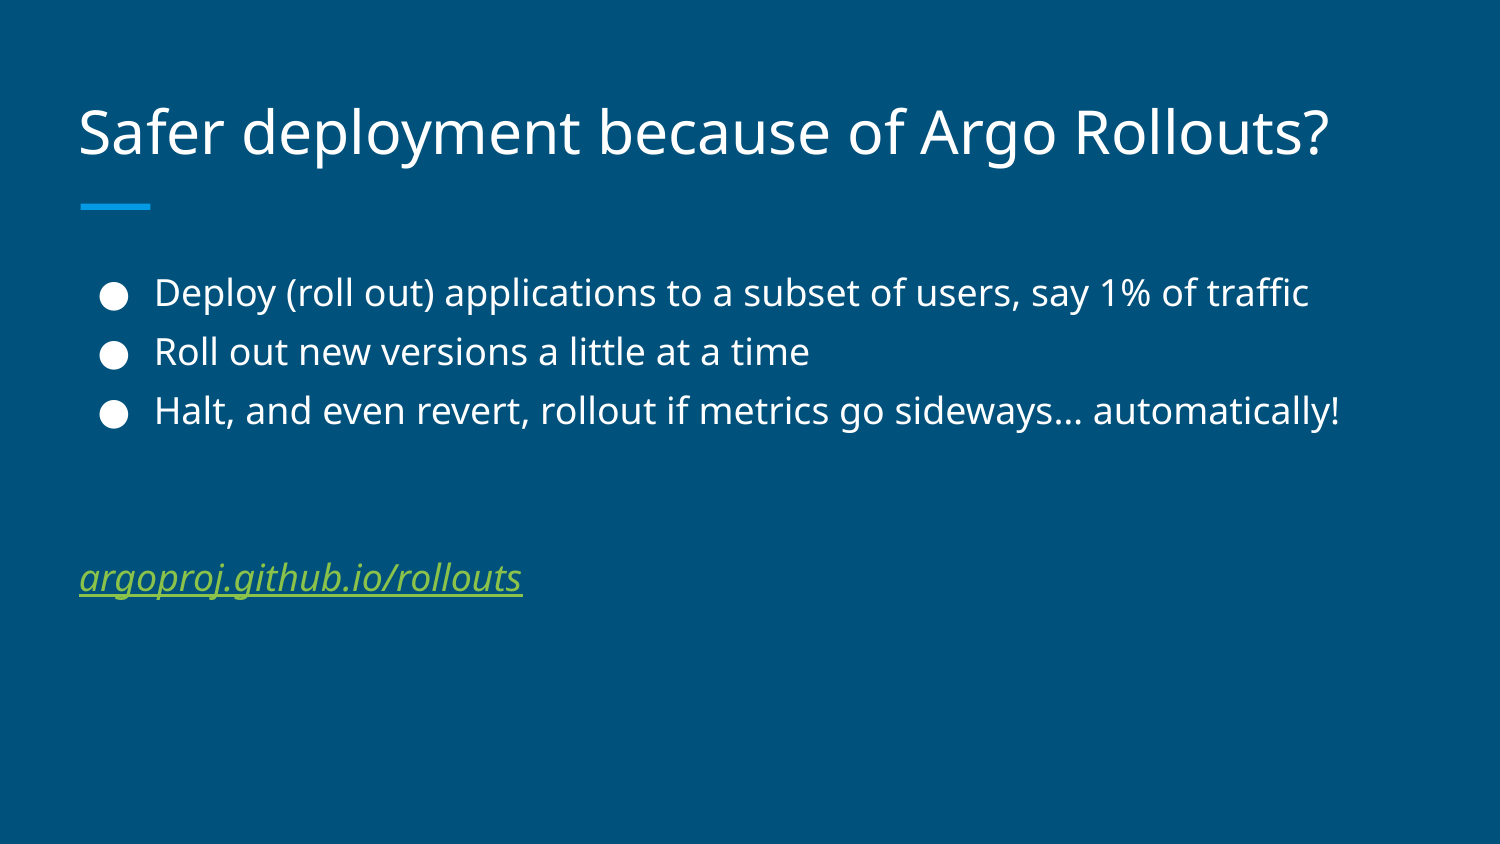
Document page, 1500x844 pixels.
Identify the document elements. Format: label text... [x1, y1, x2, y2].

title Safer deployment because of Argo Rollouts? [63, 75, 1437, 188]
list Deploy (roll out) applications to a subset of users, say 1% of traffic Roll out new versions a little at a time Halt, and even revert, rollout if metrics go sideways… automatically! argoproj.github.io/rollouts [63, 244, 1437, 750]
